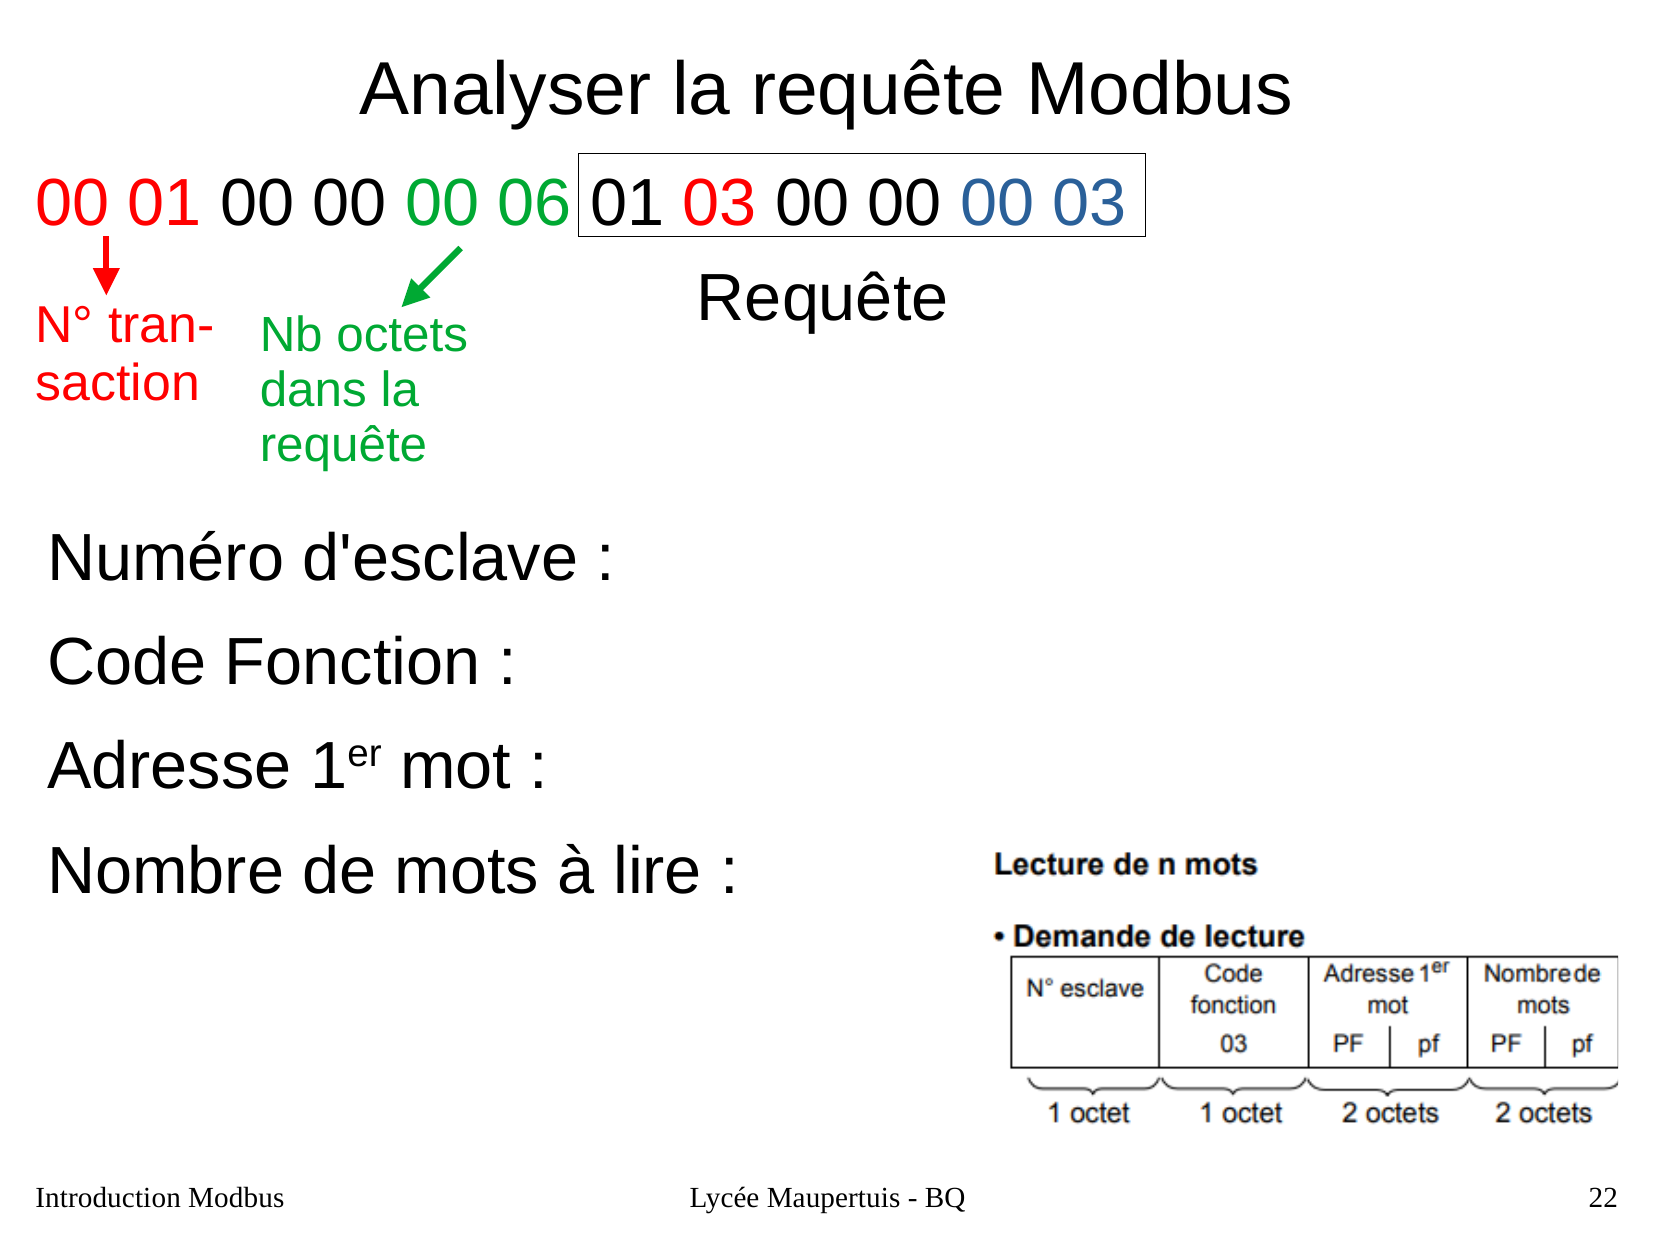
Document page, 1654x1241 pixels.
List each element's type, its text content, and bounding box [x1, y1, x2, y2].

picture [949, 838, 1619, 1146]
list 00 01 00 00 00 06 01 03 00 00 00 03 [35, 165, 1536, 272]
list Nb octets dans la requête [259, 307, 497, 473]
list 00 01 00 00 00 06 01 03 00 00 00 03 [579, 165, 1145, 236]
list N° tran- saction [35, 295, 225, 414]
title Analyser la requête Modbus [35, 35, 1619, 142]
list Numéro d'esclave : Code Fonction : Adresse 1er mot : Nombre de mots à lire : [47, 519, 949, 1158]
list Requête [696, 259, 981, 343]
